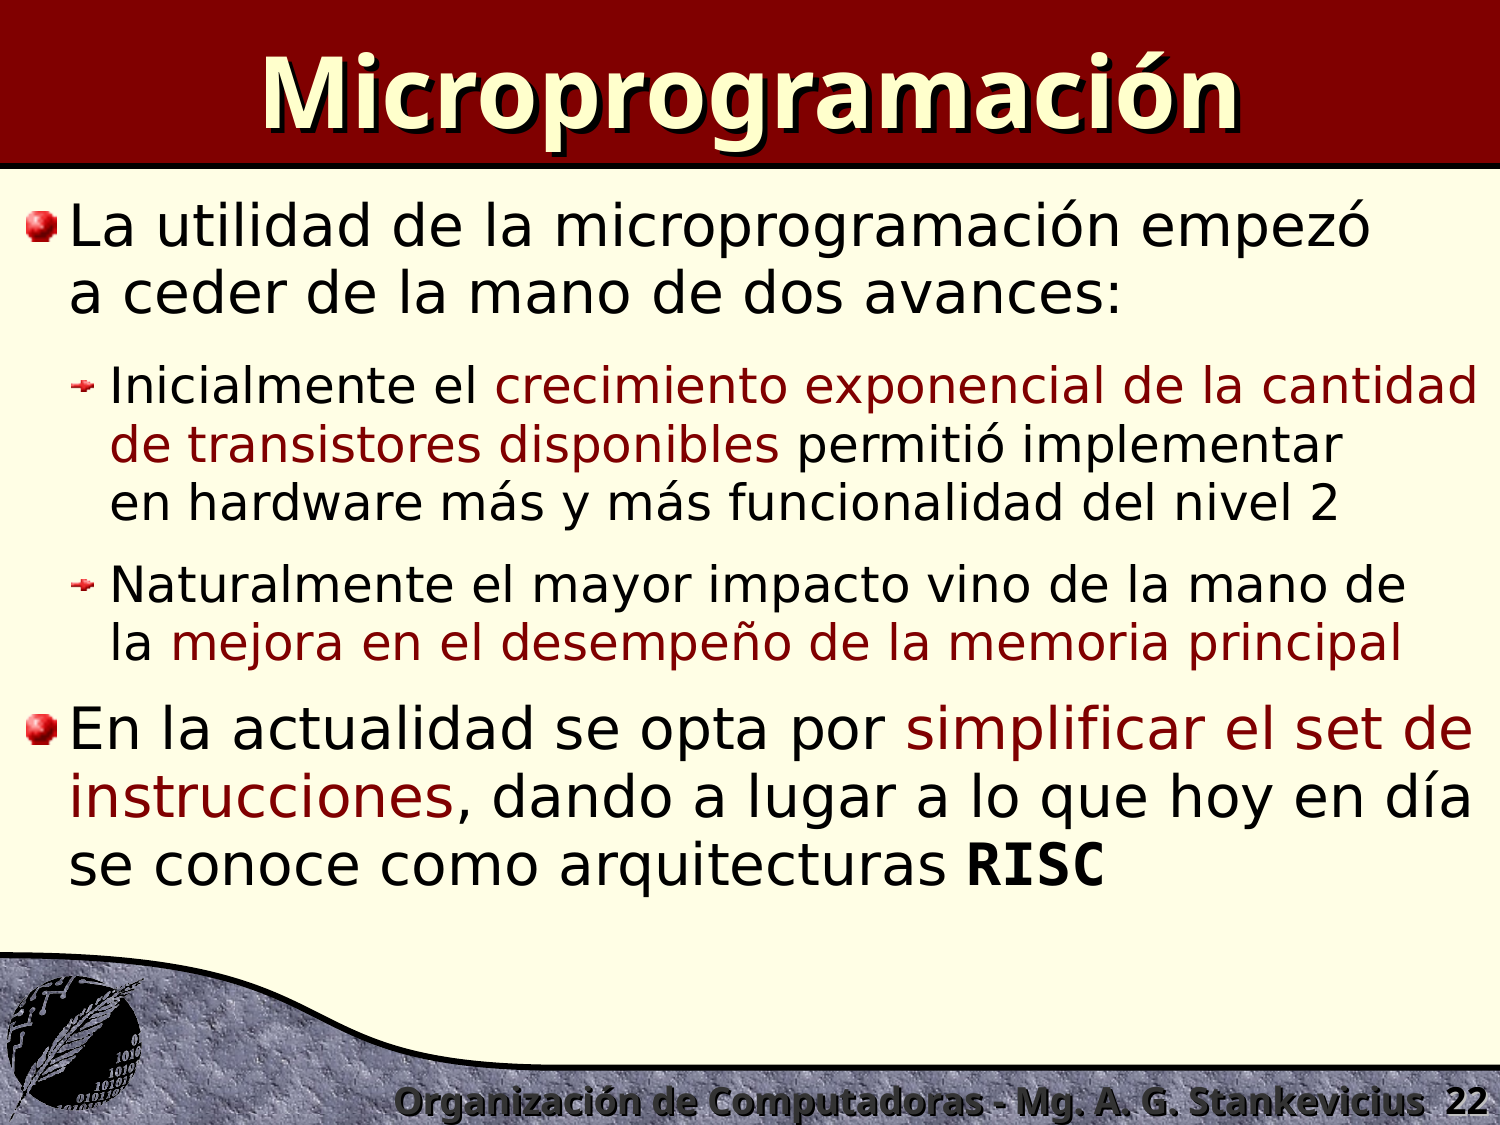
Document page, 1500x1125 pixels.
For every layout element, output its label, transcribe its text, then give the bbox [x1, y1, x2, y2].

list La utilidad de la microprogramación empezó a ceder de la mano de dos avances: Inicialmente el crecimiento exponencial de la cantidad de transistores disponibles permitió implementar en hardware más y más funcionalidad del nivel 2 Naturalmente el mayor impacto vino de la mano de la mejora en el desempeño de la memoria principal En la actualidad se opta por simplificar el set de instrucciones, dando a lugar a lo que hoy en día se conoce como arquitecturas RISC [11, 192, 1486, 935]
picture [802, 1100, 806, 1110]
picture [0, 959, 1500, 1125]
picture [1058, 1100, 1065, 1110]
title Microprogramación [15, 5, 1485, 160]
picture [448, 1100, 455, 1110]
